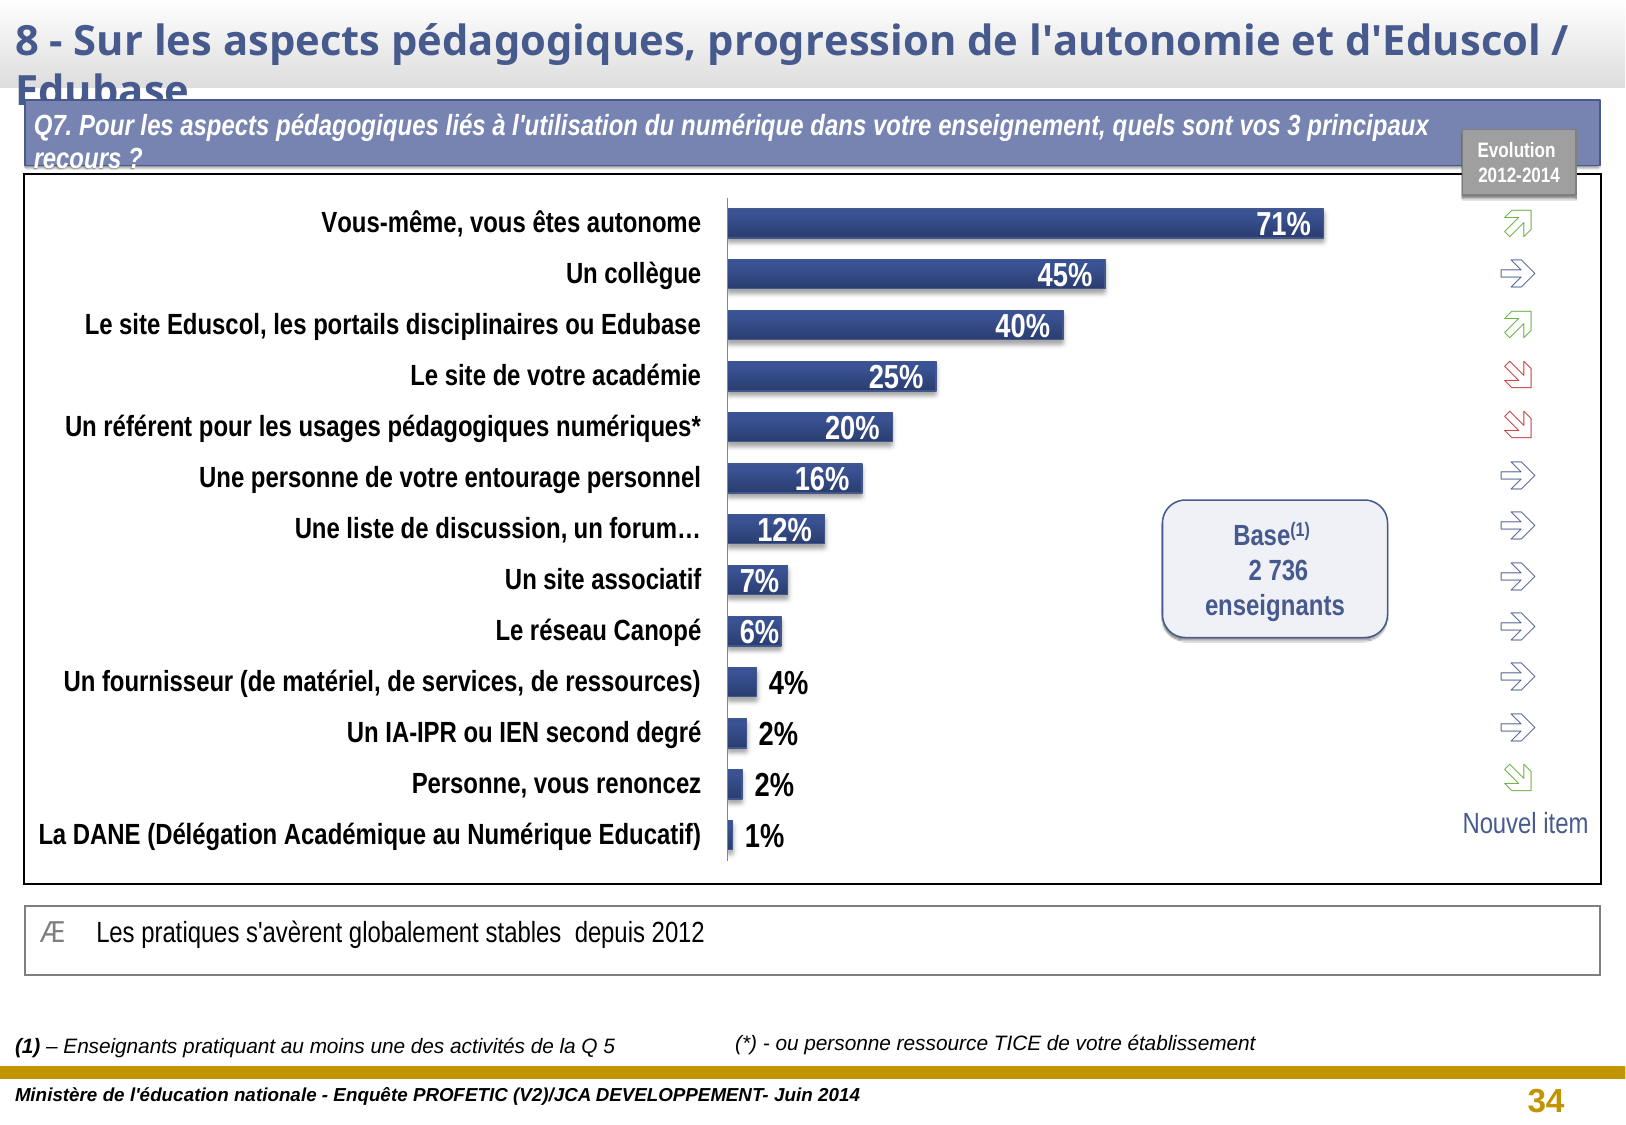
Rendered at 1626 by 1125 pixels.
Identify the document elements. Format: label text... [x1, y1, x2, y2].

text_box  [1498, 553, 1536, 598]
text_box (1) – Enseignants pratiquant au moins une des activités de la Q 5 [0, 1025, 1625, 1066]
text_box  [1498, 250, 1536, 296]
text_box Nouvel item [1463, 805, 1589, 840]
text_box  [1502, 200, 1539, 245]
text_box Ministère de l'éducation nationale - Enquête PROFETIC (V2)/JCA DEVELOPPEMENT- Juin 2014 [0, 1074, 1501, 1125]
picture [24, 174, 1600, 884]
text_box  [1498, 502, 1536, 547]
text_box  [1502, 301, 1539, 346]
title 8 - Sur les aspects pédagogiques, progression de l'autonomie et d'Eduscol / Edubase [0, 0, 1625, 88]
text_box (*) - ou personne ressource TICE de votre établissement [720, 1022, 1533, 1062]
text_box Q7. Pour les aspects pédagogiques liés à l'utilisation du numérique dans votre enseignement, quels sont vos 3 principaux recours ? [25, 100, 1600, 166]
text_box Base(1) 2 736 enseignants [1162, 500, 1388, 638]
text_box  [1498, 603, 1536, 648]
text_box 34 [1512, 1071, 1625, 1125]
list Les pratiques s'avèrent globalement stables depuis 2012 [24, 905, 1600, 976]
text_box Evolution 2012-2014 [1462, 129, 1576, 196]
text_box  [1502, 402, 1539, 447]
text_box  [1502, 351, 1539, 396]
text_box  [1498, 653, 1536, 699]
text_box  [1498, 452, 1536, 497]
text_box  [1498, 704, 1536, 749]
text_box  [1502, 754, 1539, 799]
